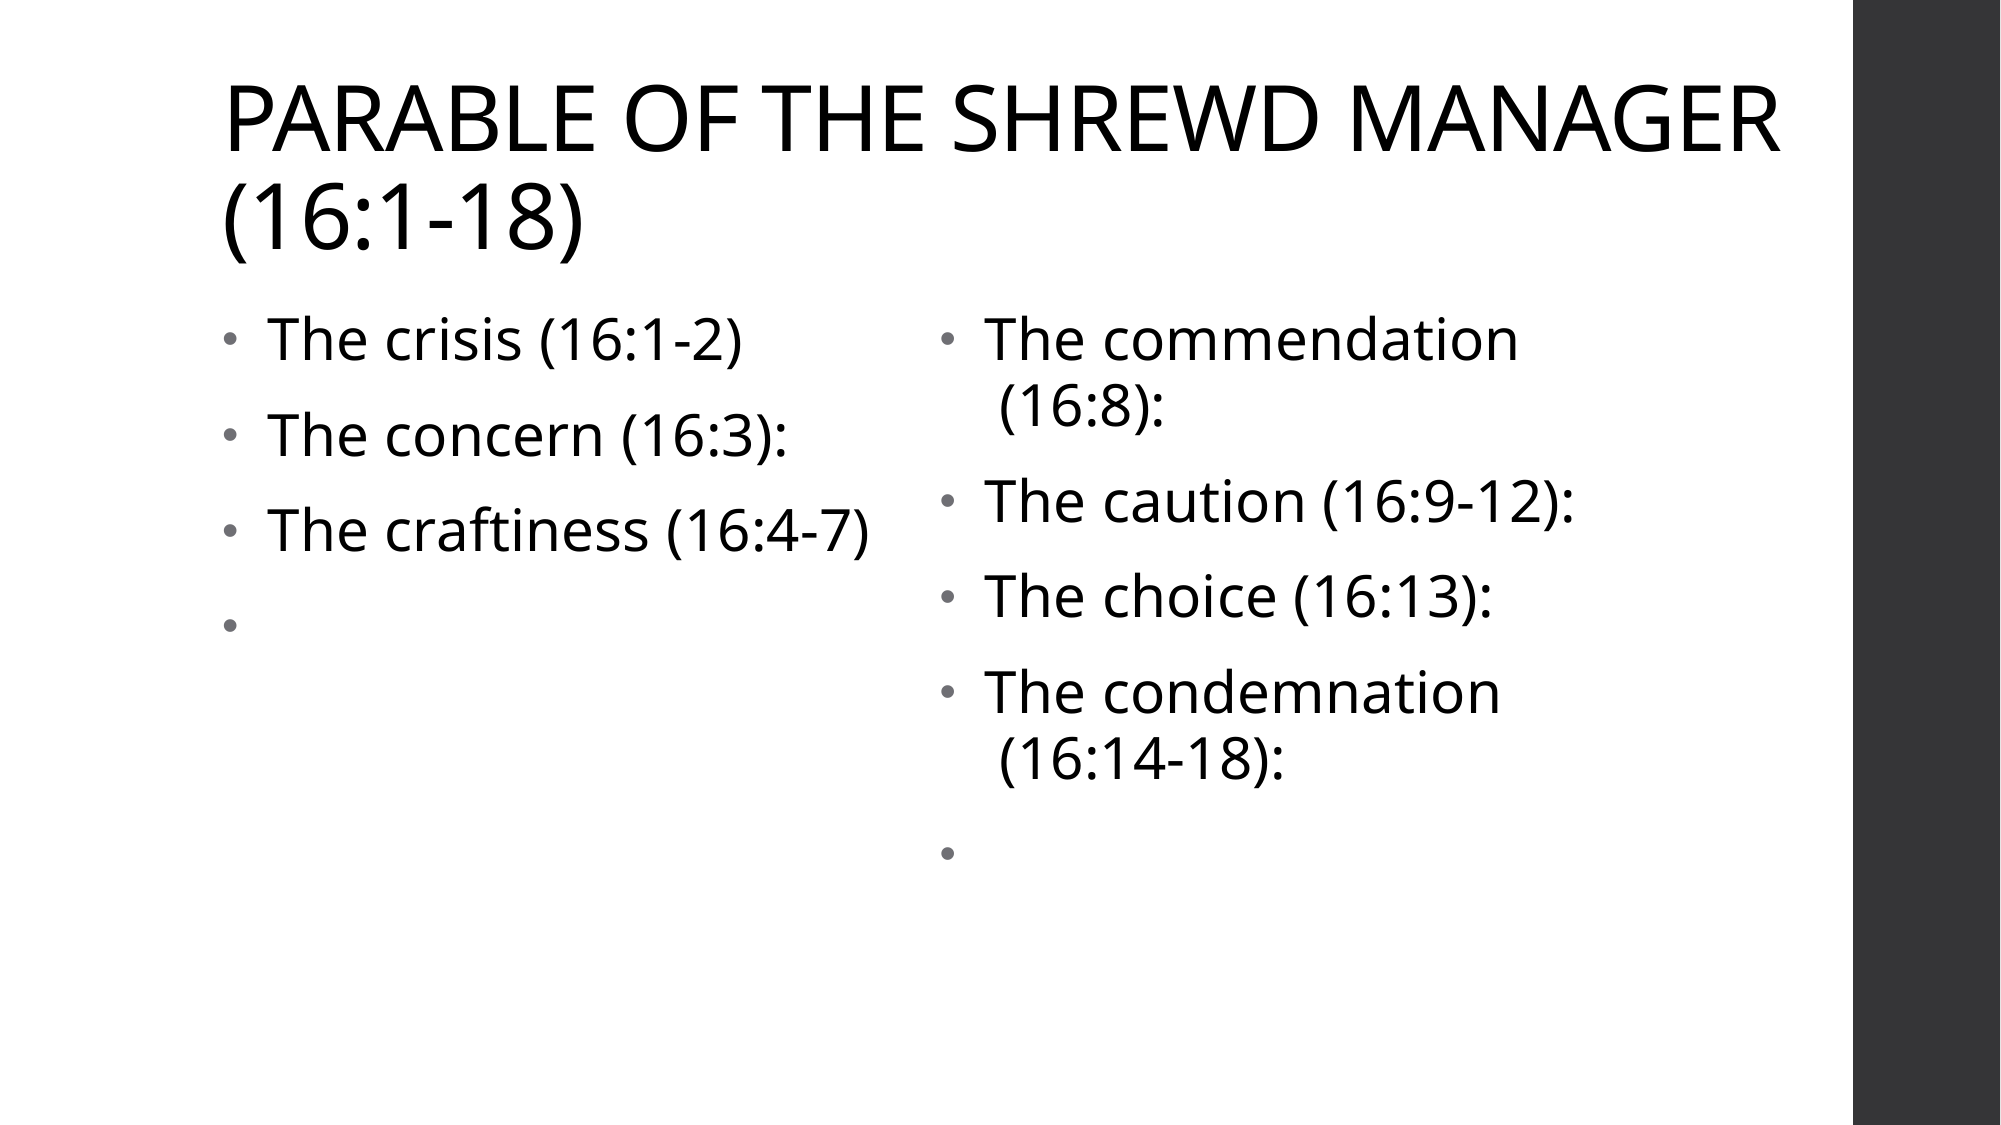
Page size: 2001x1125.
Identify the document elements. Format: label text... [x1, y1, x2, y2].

title PARABLE OF THE SHREWD MANAGER (16:1-18) [206, 60, 1797, 278]
list The commendation (16:8): The caution (16:9-12): The choice (16:13): The condemnation (16:14-18): [924, 299, 1617, 1014]
list The crisis (16:1-2) The concern (16:3): The craftiness (16:4-7) [207, 299, 900, 1014]
